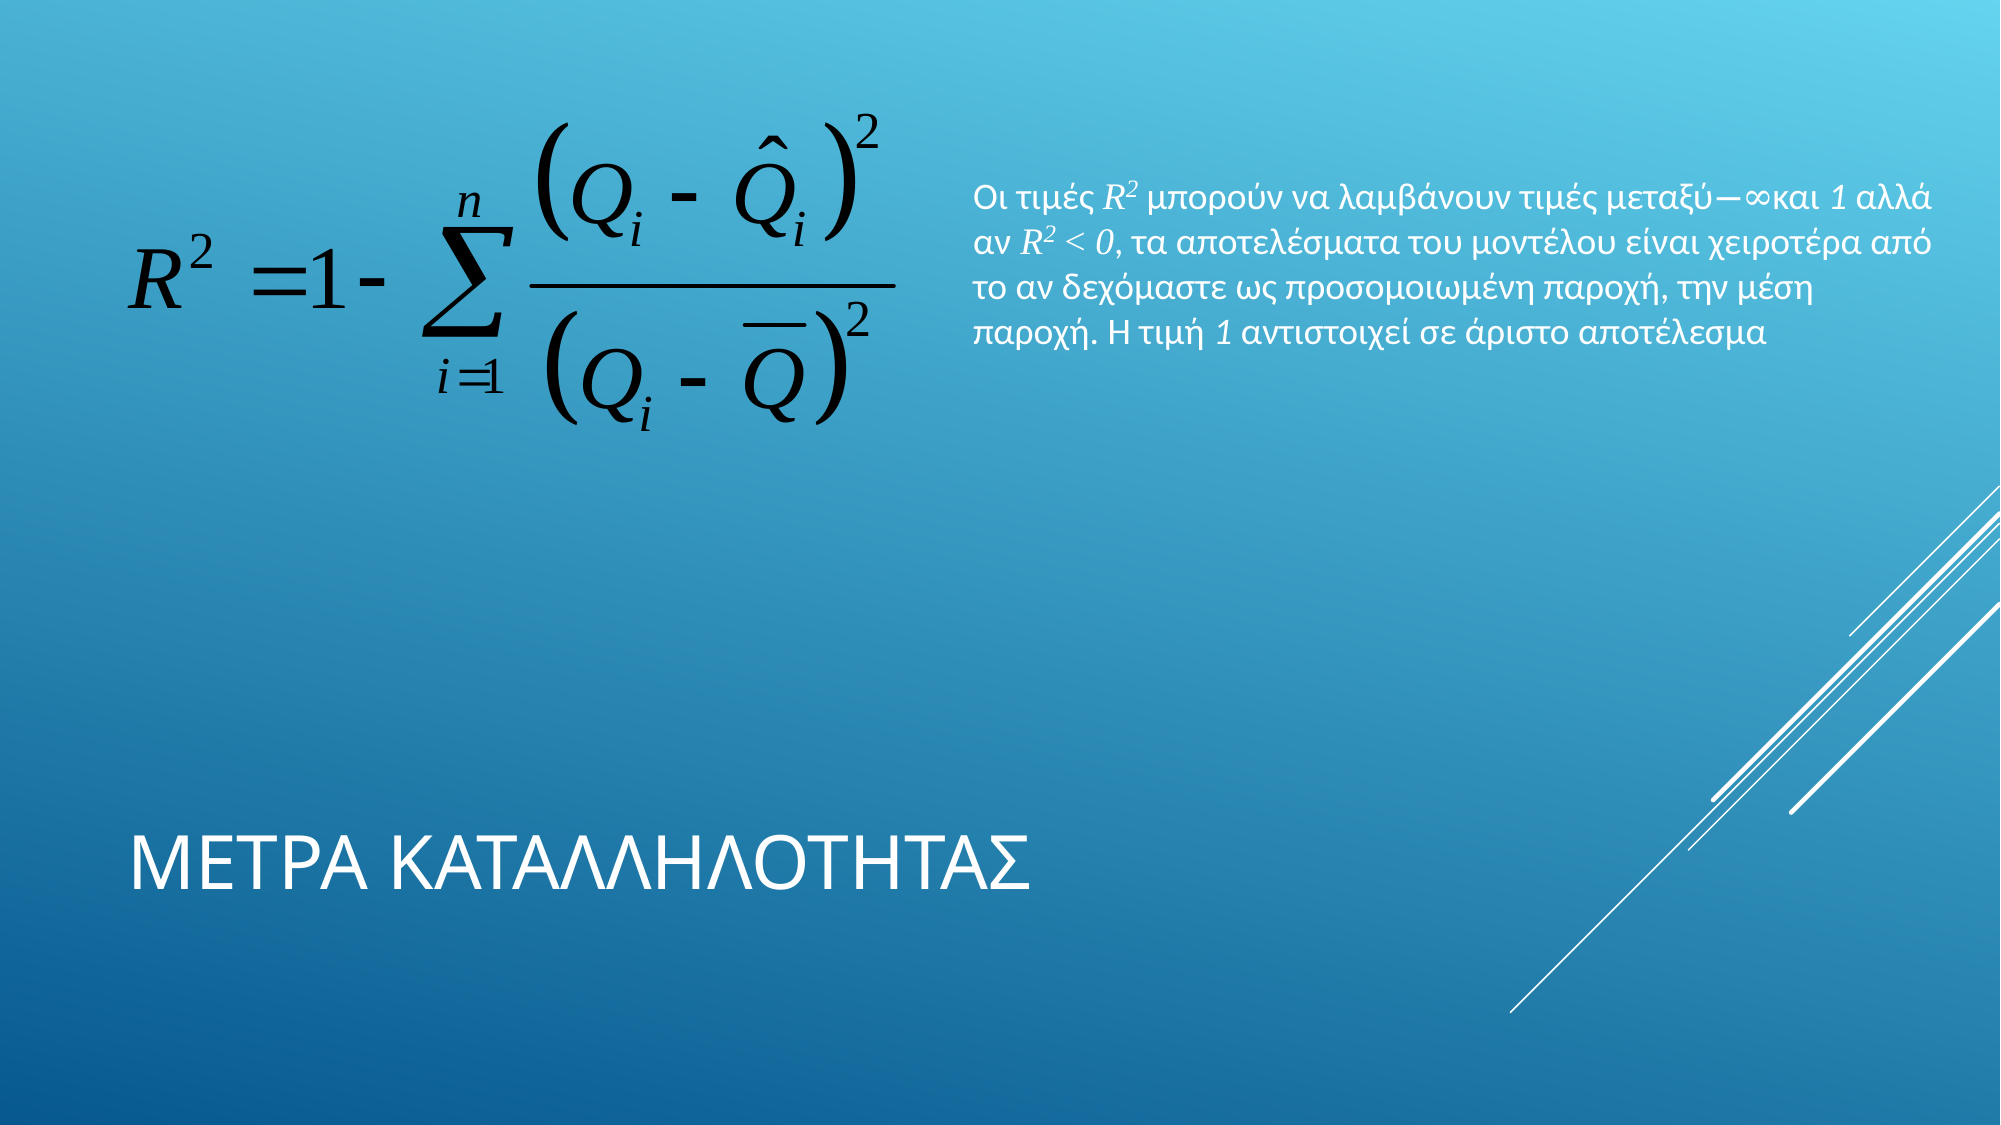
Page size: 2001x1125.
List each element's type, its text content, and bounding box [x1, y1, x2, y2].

title MΕΤΡΑ ΚΑΤΑΛΛΗΛΟΤΗΤΑΣ [112, 736, 1513, 984]
chart [112, 91, 910, 473]
text_box Οι τιμές R2 μπορούν να λαμβάνουν τιμές μεταξύ−∞και 1 αλλά αν R2 ˂ 0, τα αποτελέσματα του μοντέλου είναι χειροτέρα από το αν δεχόμαστε ως προσομοιωμένη παροχή, την μέση παροχή. Η τιμή 1 αντιστοιχεί σε άριστο αποτέλεσμα [958, 164, 1958, 359]
